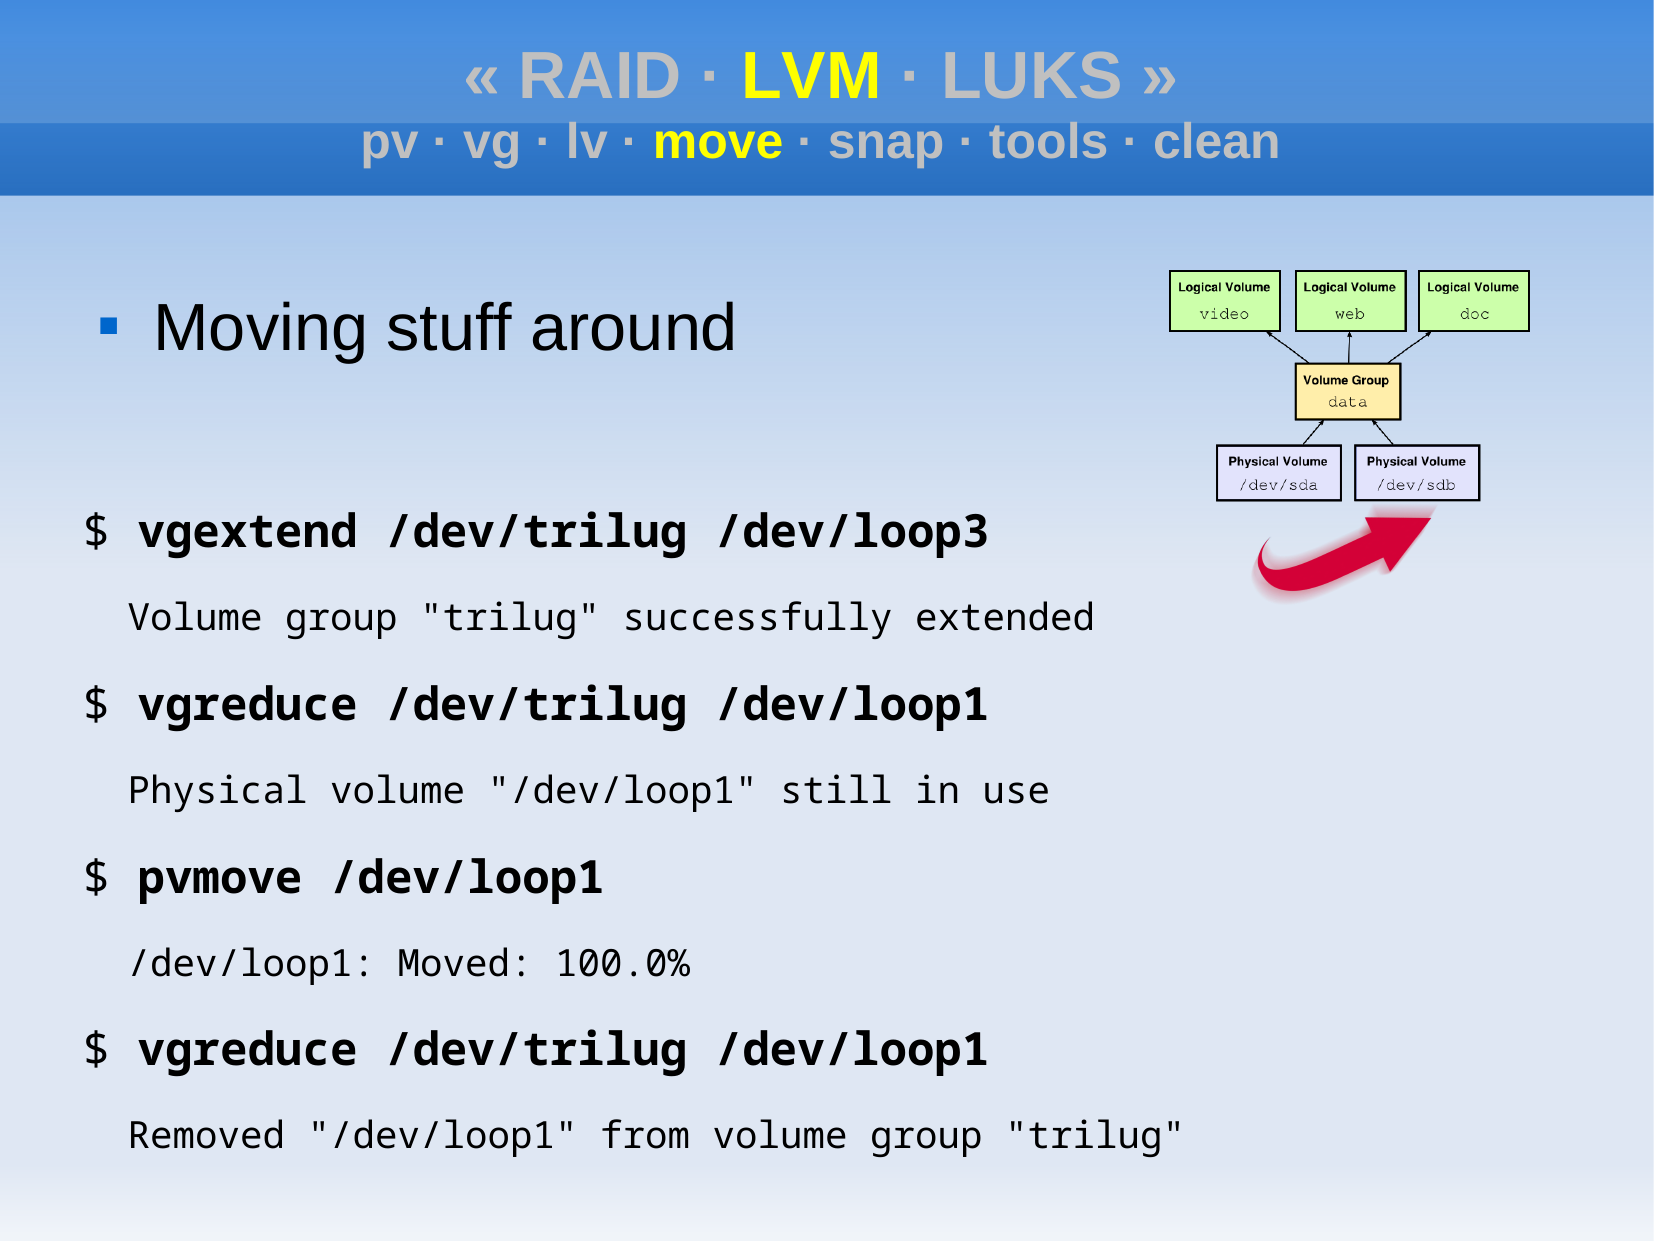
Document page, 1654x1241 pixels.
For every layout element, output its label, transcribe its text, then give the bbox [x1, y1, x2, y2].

list Moving stuff around $ vgextend /dev/trilug /dev/loop3 Volume group "trilug" successfully extended $ vgreduce /dev/trilug /dev/loop1 Physical volume "/dev/loop1" still in use $ pvmove /dev/loop1 /dev/loop1: Moved: 100.0% $ vgreduce /dev/trilug /dev/loop1 Removed "/dev/loop1" from volume group "trilug" [82, 290, 1571, 1109]
picture [0, 0, 1654, 1241]
title « RAID · LVM · LUKS » pv · vg · lv · move · snap · tools · clean [76, 0, 1565, 208]
